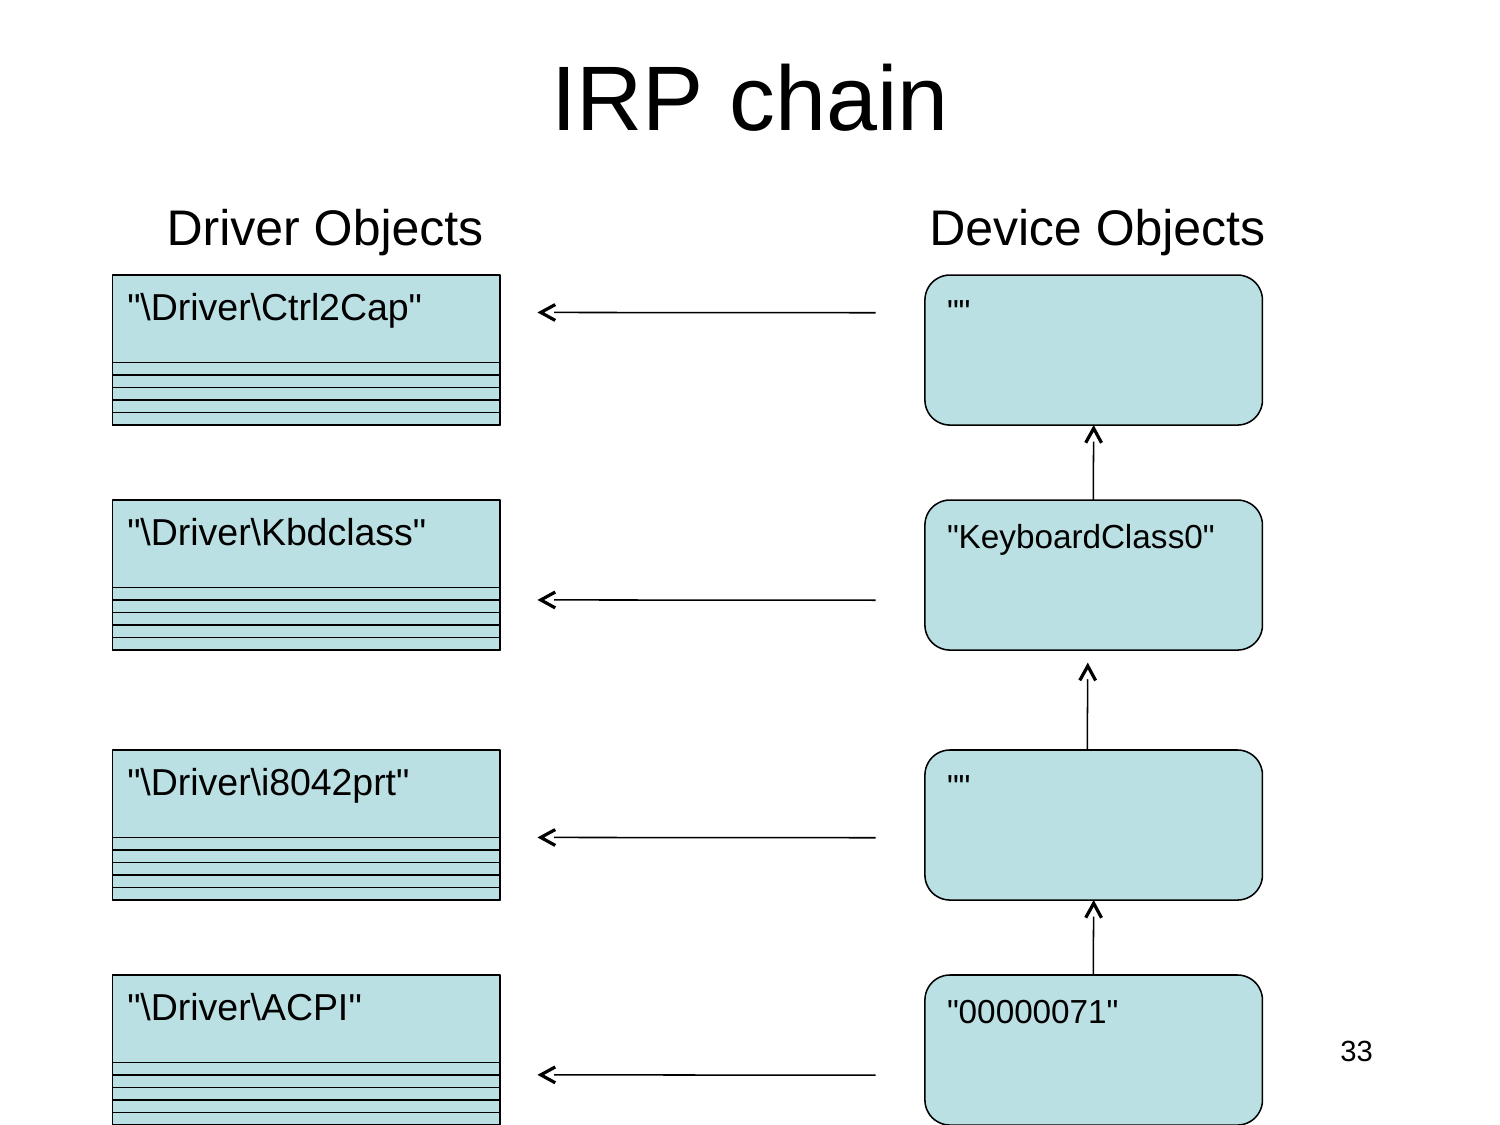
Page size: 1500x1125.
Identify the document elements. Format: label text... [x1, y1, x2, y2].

text_box "KeyboardClass0" [924, 500, 1263, 651]
text_box "" [924, 275, 1263, 426]
text_box Device Objects [914, 187, 1281, 263]
text_box Driver Objects [151, 187, 499, 263]
text_box "00000071" [924, 975, 1263, 1125]
text_box "\Driver\Kbdclass" [112, 500, 501, 587]
text_box "\Driver\i8042prt" [112, 750, 501, 837]
text_box <number> [1263, 1025, 1388, 1101]
text_box "\Driver\Ctrl2Cap" [112, 275, 501, 362]
title IRP chain [0, 0, 1500, 188]
text_box [112, 837, 501, 900]
text_box [112, 587, 501, 650]
text_box [112, 362, 501, 425]
text_box [112, 1062, 501, 1125]
text_box "\Driver\ACPI" [112, 975, 501, 1062]
text_box "" [924, 750, 1263, 901]
